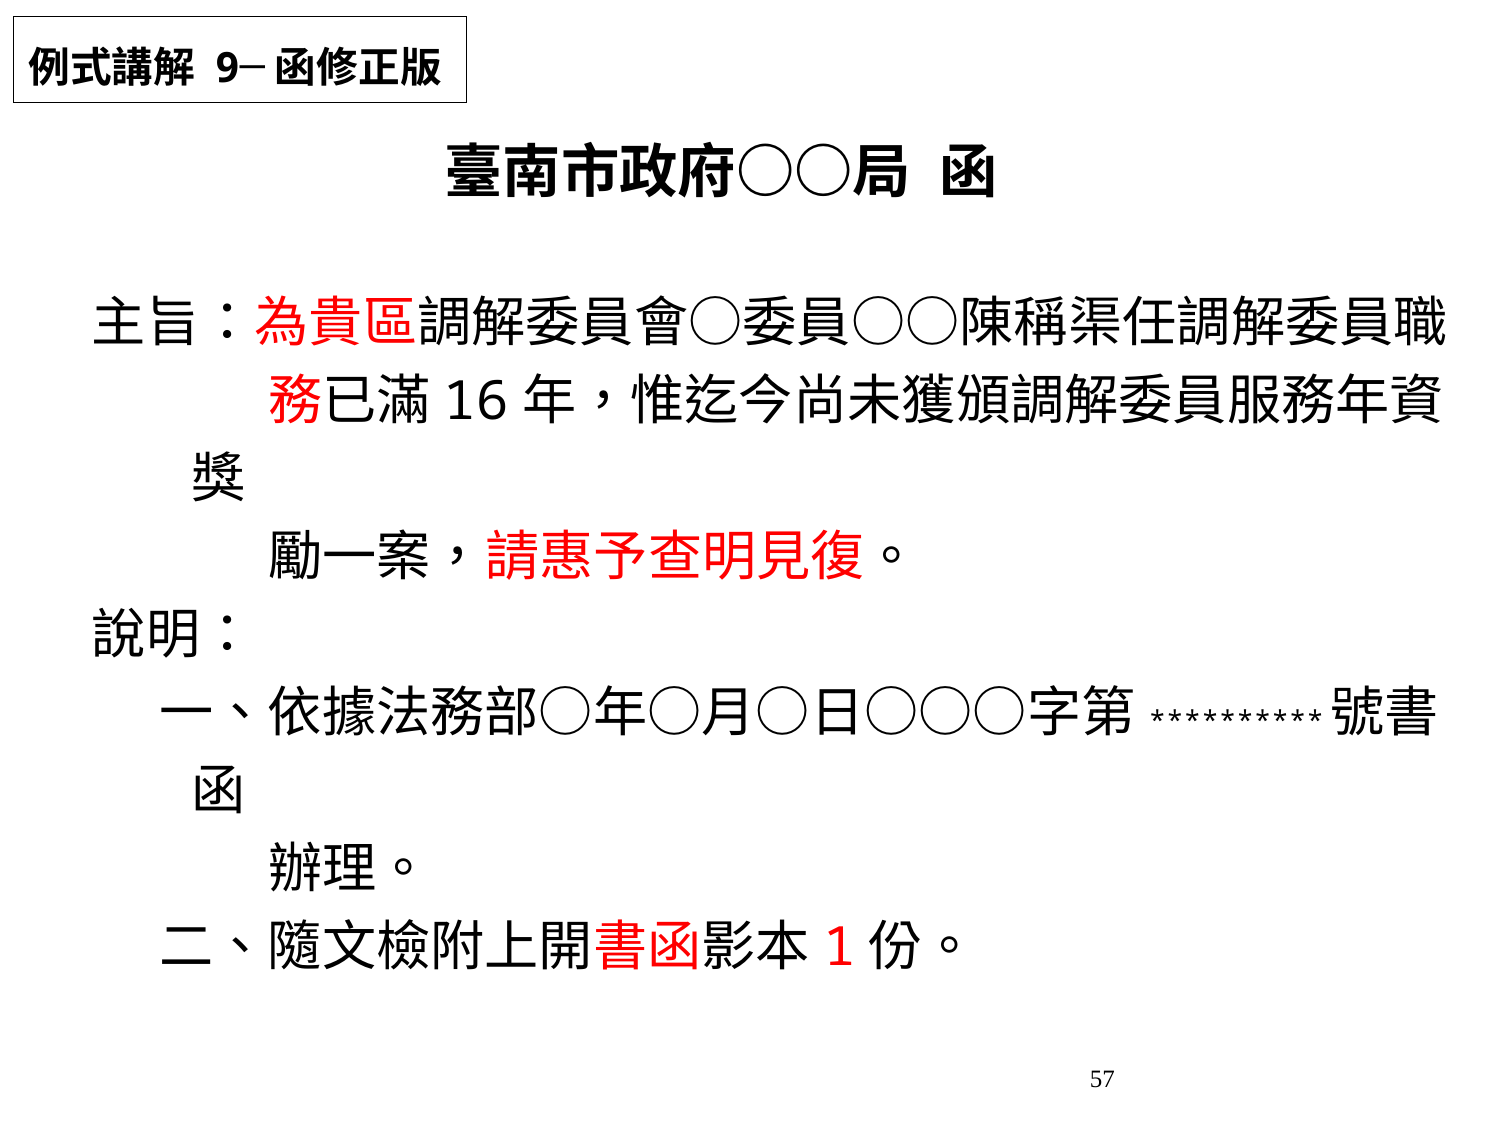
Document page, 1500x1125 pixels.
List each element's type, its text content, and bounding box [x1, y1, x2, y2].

text_box 例式講解 9─函修正版 [13, 16, 467, 103]
text_box 主旨：為貴區調解委員會○委員○○陳稱渠任調解委員職 務已滿16年，惟迄今尚未獲頒調解委員服務年資獎 勵一案，請惠予查明見復。 說明： 一、依據法務部○年○月○日○○○字第**********號書函 辦理。 二、隨文檢附上開書函影本1份。 [77, 267, 1464, 984]
text_box [1074, 1025, 1426, 1101]
text_box 臺南市政府○○局 函 [426, 126, 1017, 214]
